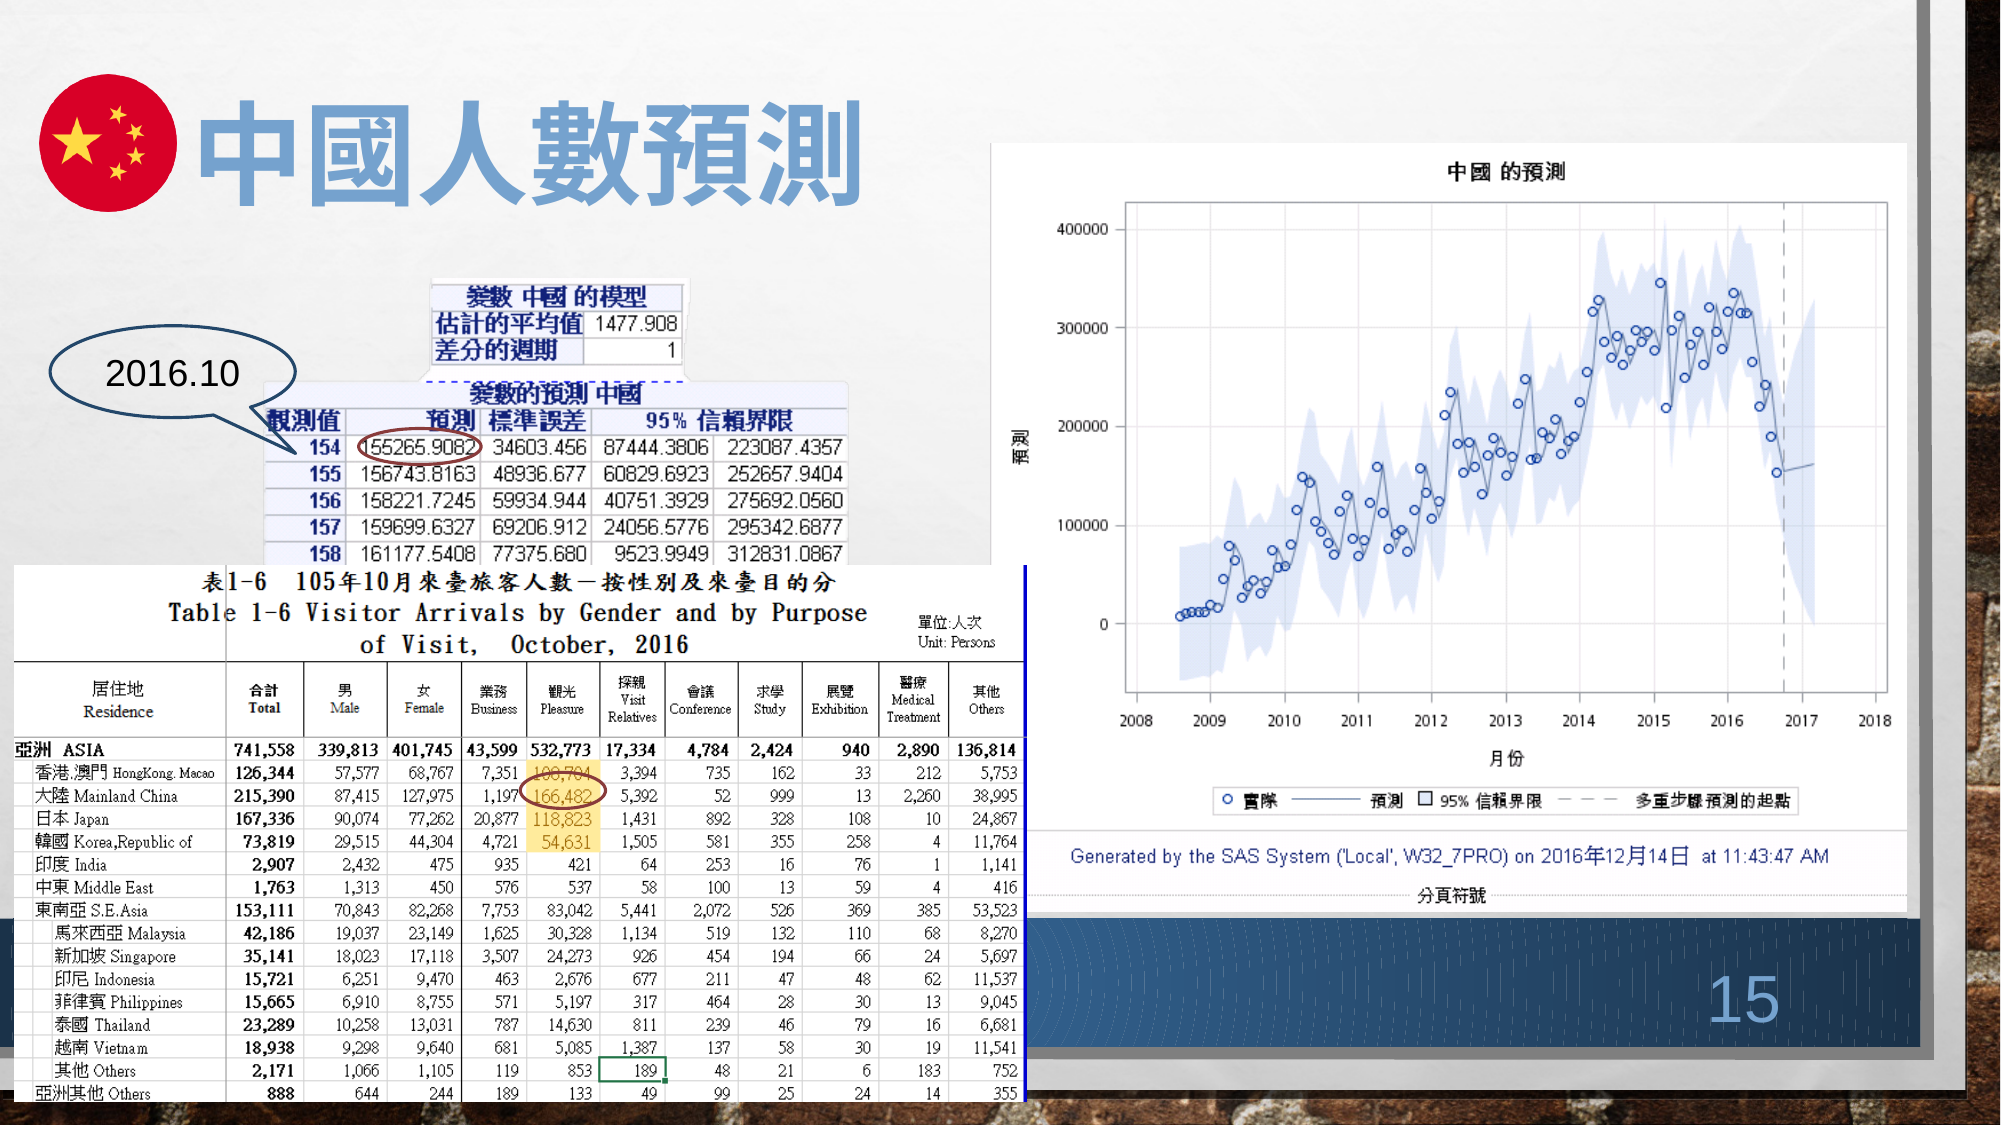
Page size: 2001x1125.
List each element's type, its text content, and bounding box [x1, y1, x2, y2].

title 中國人數預測 [176, 65, 1883, 255]
text_box 14 [1669, 947, 1819, 1030]
picture [39, 75, 177, 212]
text_box 2016.10 [50, 325, 296, 454]
picture [14, 143, 1907, 1102]
